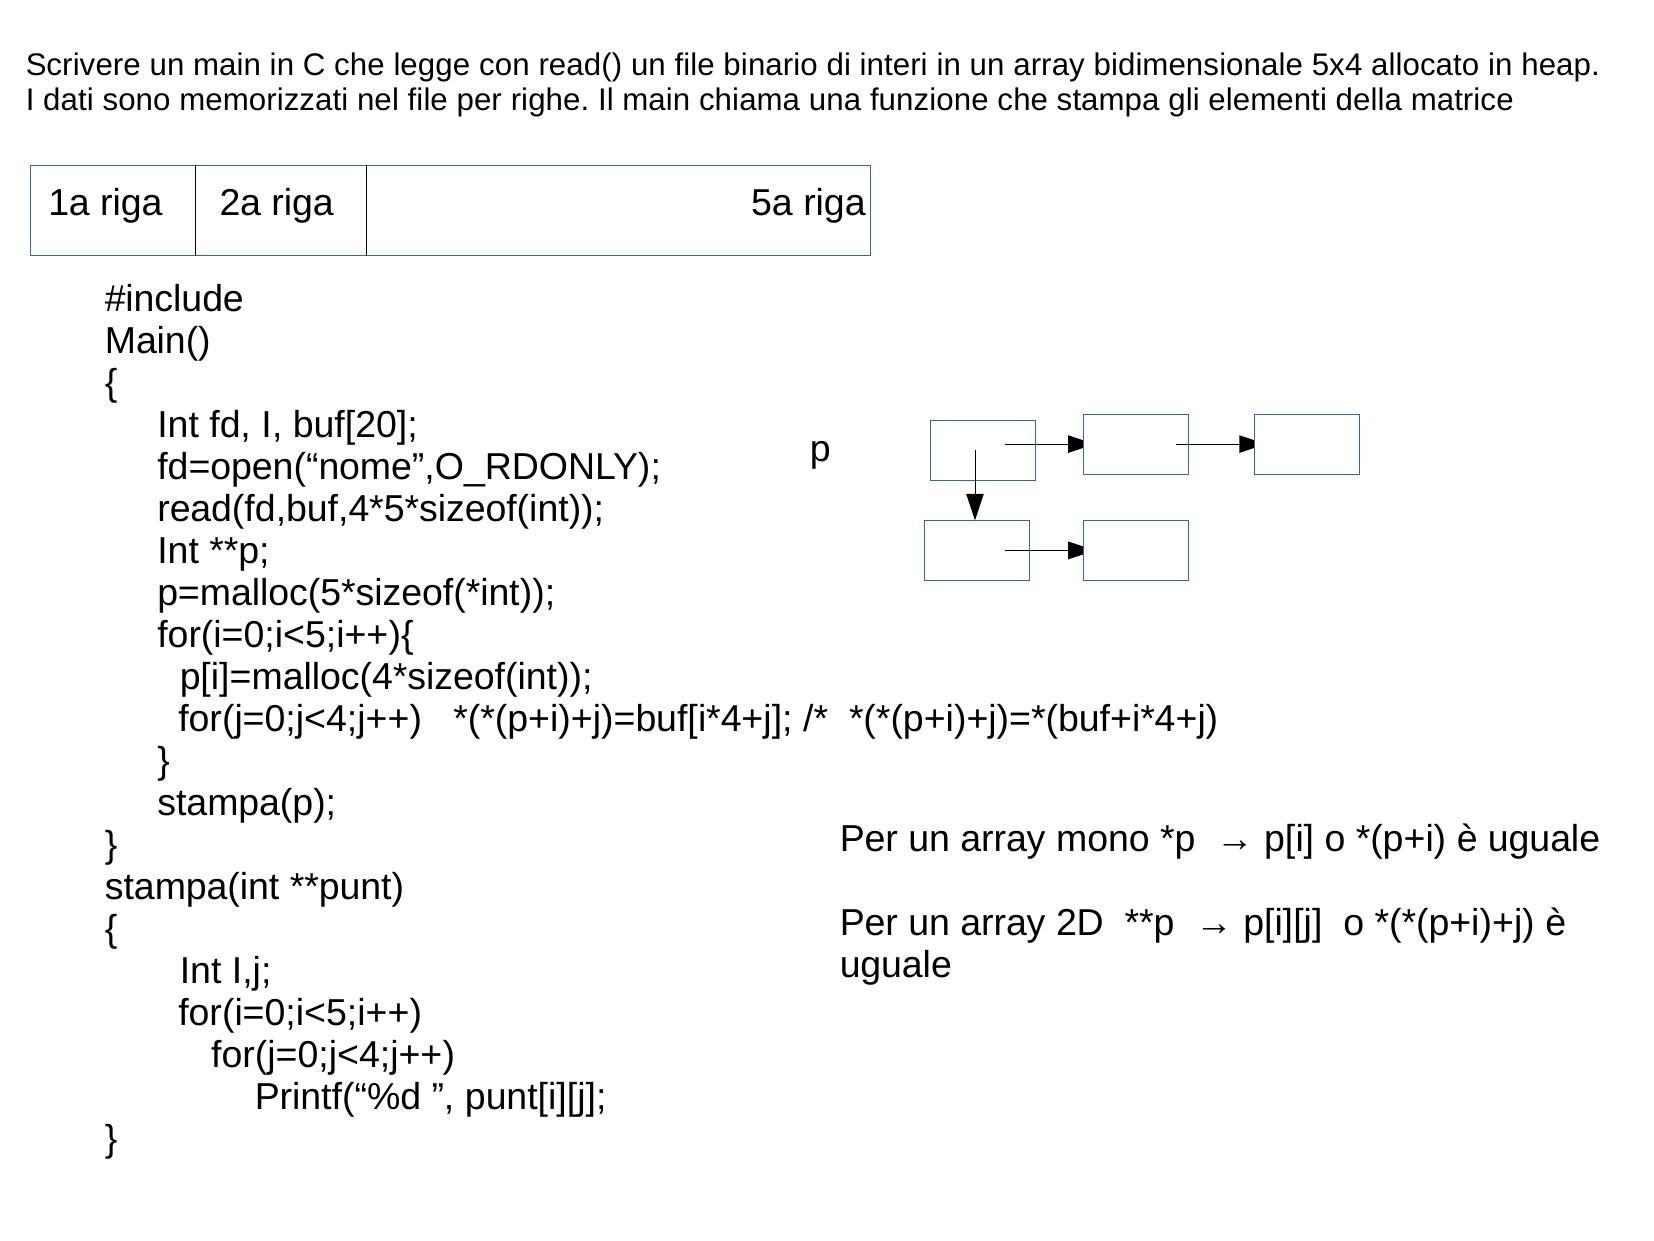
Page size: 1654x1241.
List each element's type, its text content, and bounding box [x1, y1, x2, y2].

text_box Per un array mono *p → p[i] o *(p+i) è uguale Per un array 2D **p → p[i][j] o *(*(p+i)+j) è uguale [825, 810, 1654, 993]
text_box [367, 165, 871, 256]
text_box [1083, 520, 1189, 581]
text_box Scrivere un main in C che legge con read() un file binario di interi in un array bidimensionale 5x4 allocato in heap. I dati sono memorizzati nel file per righe. Il main chiama una funzione che stampa gli elementi della matrice [11, 40, 1635, 126]
text_box [930, 420, 1036, 481]
text_box [1083, 414, 1189, 475]
text_box p [795, 420, 886, 477]
text_box [1254, 414, 1360, 475]
text_box [30, 165, 195, 256]
text_box 2a riga [204, 174, 355, 232]
text_box 5a riga [736, 174, 887, 232]
text_box 1a riga [33, 174, 184, 232]
text_box #include Main() { Int fd, I, buf[20]; fd=open(“nome”,O_RDONLY); read(fd,buf,4*5*sizeof(int)); Int **p; p=malloc(5*sizeof(*int)); for(i=0;i<5;i++){ p[i]=malloc(4*sizeof(int)); for(j=0;j<4;j++) *(*(p+i)+j)=buf[i*4+j]; /* *(*(p+i)+j)=*(buf+i*4+j) } stampa(p); } stampa(int **punt) { Int I,j; for(i=0;i<5;i++) for(j=0;j<4;j++) Printf(“%d ”, punt[i][j]; } [90, 270, 1654, 1241]
text_box [196, 165, 366, 256]
text_box [924, 520, 1030, 581]
